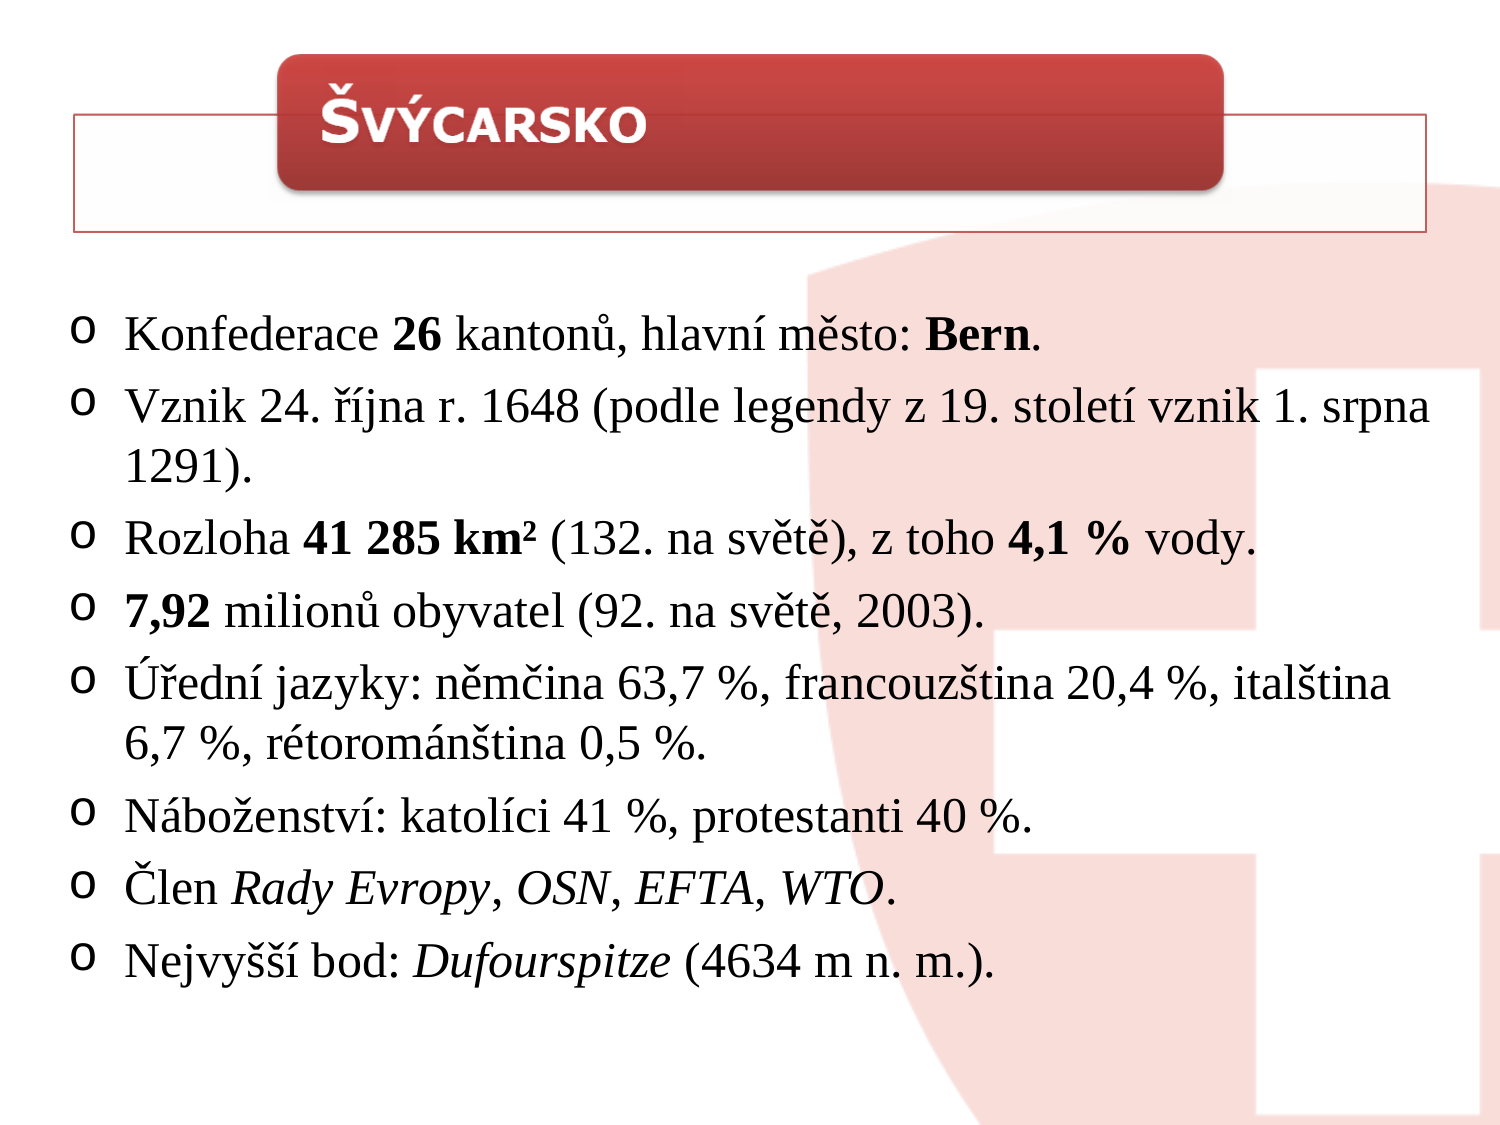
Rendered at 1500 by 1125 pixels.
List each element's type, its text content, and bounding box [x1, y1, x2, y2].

picture [72, 43, 1500, 1125]
list Konfederace 26 kantonů, hlavní město: Bern. Vznik 24. října r. 1648 (podle legendy z 19. století vznik 1. srpna 1291). Rozloha 41 285 km² (132. na světě), z toho 4,1 % vody. 7,92 milionů obyvatel (92. na světě, 2003). Úřední jazyky: němčina 63,7 %, francouzština 20,4 %, italština 6,7 %, rétorománština 0,5 %. Náboženství: katolíci 41 %, protestanti 40 %. Člen Rady Evropy, OSN, EFTA, WTO. Nejvyšší bod: Dufourspitze (4634 m n. m.). [53, 219, 1459, 1068]
